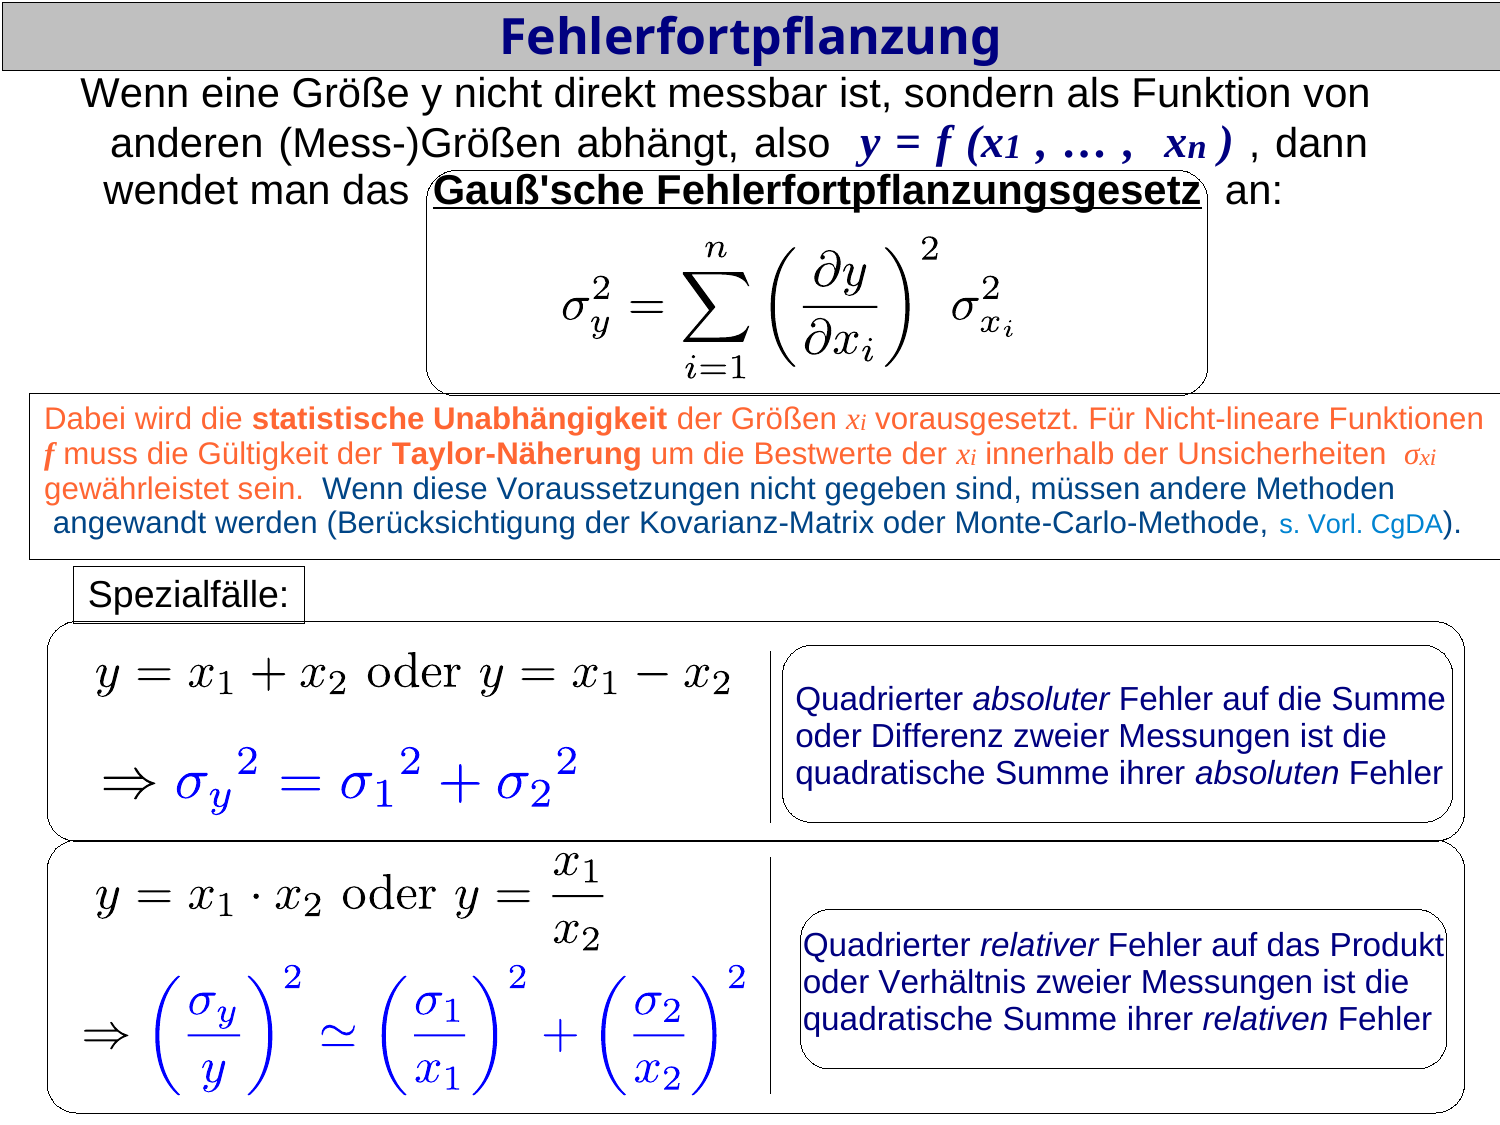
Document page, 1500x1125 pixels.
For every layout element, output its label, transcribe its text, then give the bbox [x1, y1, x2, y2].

text_box [771, 458, 1500, 1125]
text_box [94, 652, 732, 697]
text_box Wenn eine Größe y nicht direkt messbar ist, sondern als Funktion von anderen (Mess-)Größen abhängt, also y = f (x1 , … , xn ) , dann wendet man das Gauß'sche Fehlerfortpflanzungsgesetz an: [65, 62, 1398, 231]
text_box Spezialfälle: [73, 566, 305, 624]
text_box Quadrierter relativer Fehler auf das Produkt oder Verhältnis zweier Messungen ist die quadratische Summe ihrer relativen Fehler [788, 919, 1460, 1047]
text_box Dabei wird die statistische Unabhängigkeit der Größen xi vorausgesetzt. Für Nicht-lineare Funktionen f muss die Gültigkeit der Taylor-Näherung um die Bestwerte der xi innerhalb der Unsicherheiten σxi gewährleistet sein. Wenn diese Voraussetzungen nicht gegeben sind, müssen andere Methoden angewandt werden (Berücksichtigung der Kovarianz-Matrix oder Monte-Carlo-Methode, s. Vorl. CgDA). [29, 393, 1500, 560]
text_box Quadrierter absoluter Fehler auf die Summe oder Differenz zweier Messungen ist die quadratische Summe ihrer absoluten Fehler [780, 673, 1462, 839]
text_box [561, 236, 1015, 379]
text_box [81, 964, 747, 1096]
title Fehlerfortpflanzung [110, 0, 1392, 62]
text_box [94, 852, 604, 951]
text_box [100, 714, 770, 816]
